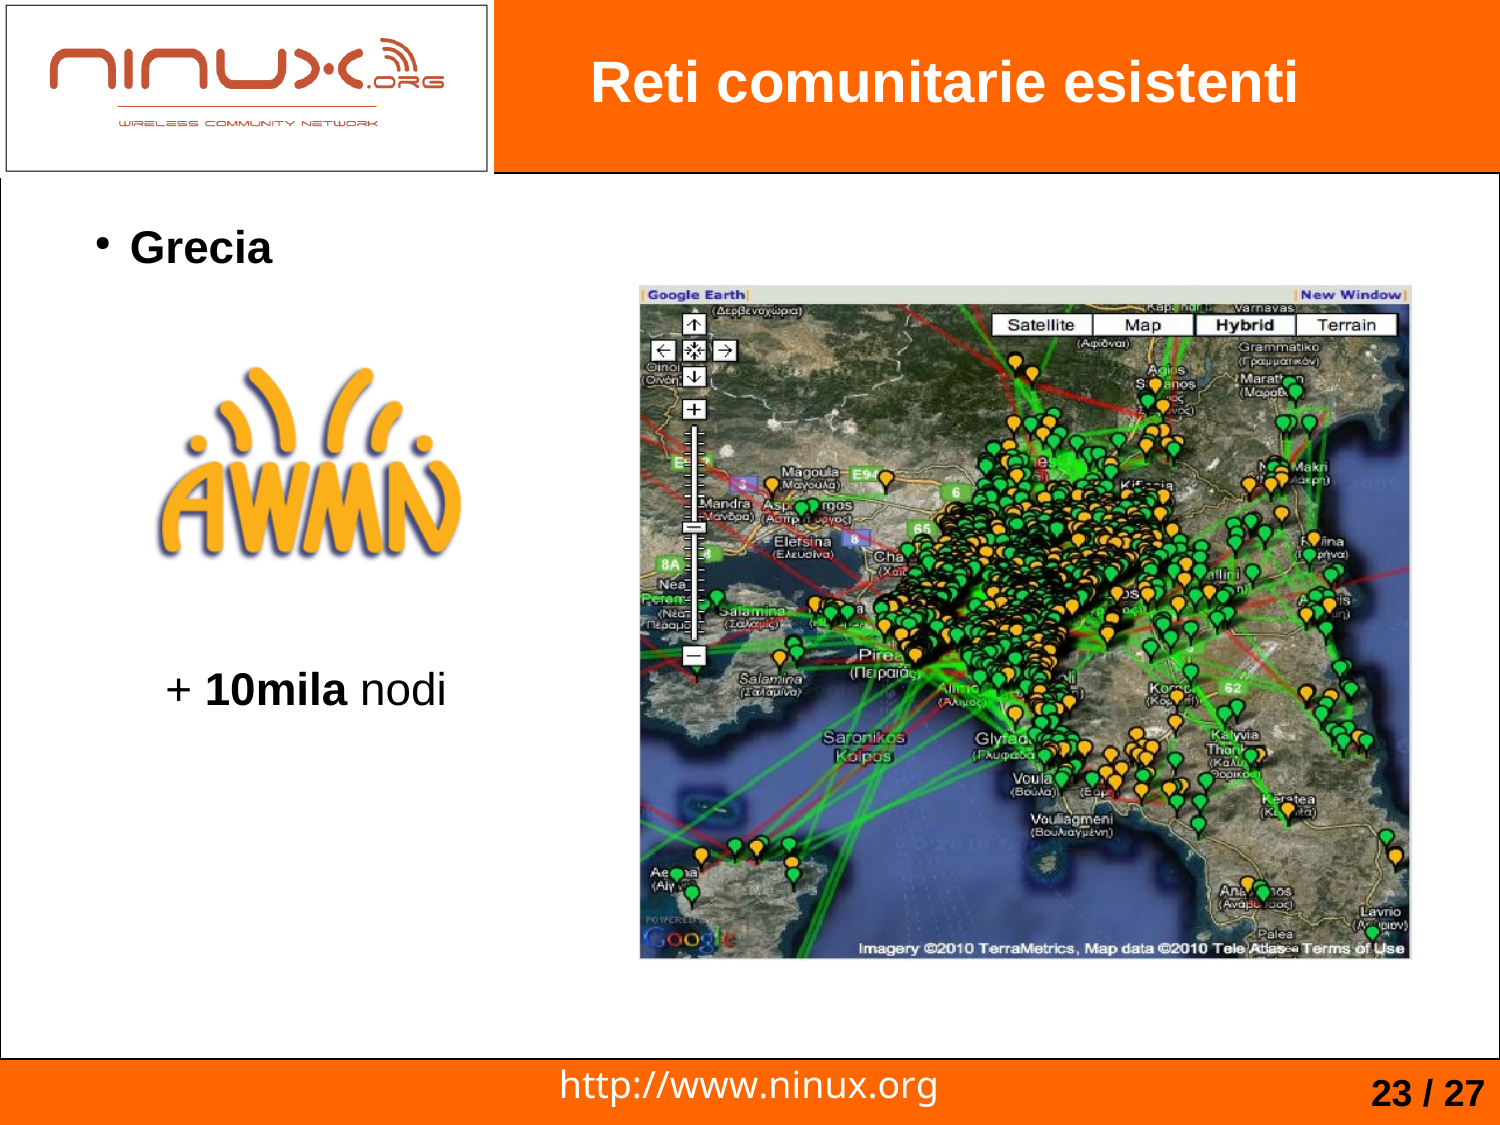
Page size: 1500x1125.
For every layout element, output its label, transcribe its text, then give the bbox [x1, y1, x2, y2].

title Reti comunitarie esistenti [421, 0, 1470, 173]
picture [113, 335, 509, 581]
text_box http://www.ninux.org [0, 1053, 1500, 1125]
text_box Grecia + 10mila nodi [59, 154, 767, 982]
text_box <numero> / 27 [1257, 1061, 1500, 1125]
picture [639, 284, 1412, 961]
picture [0, 0, 421, 178]
